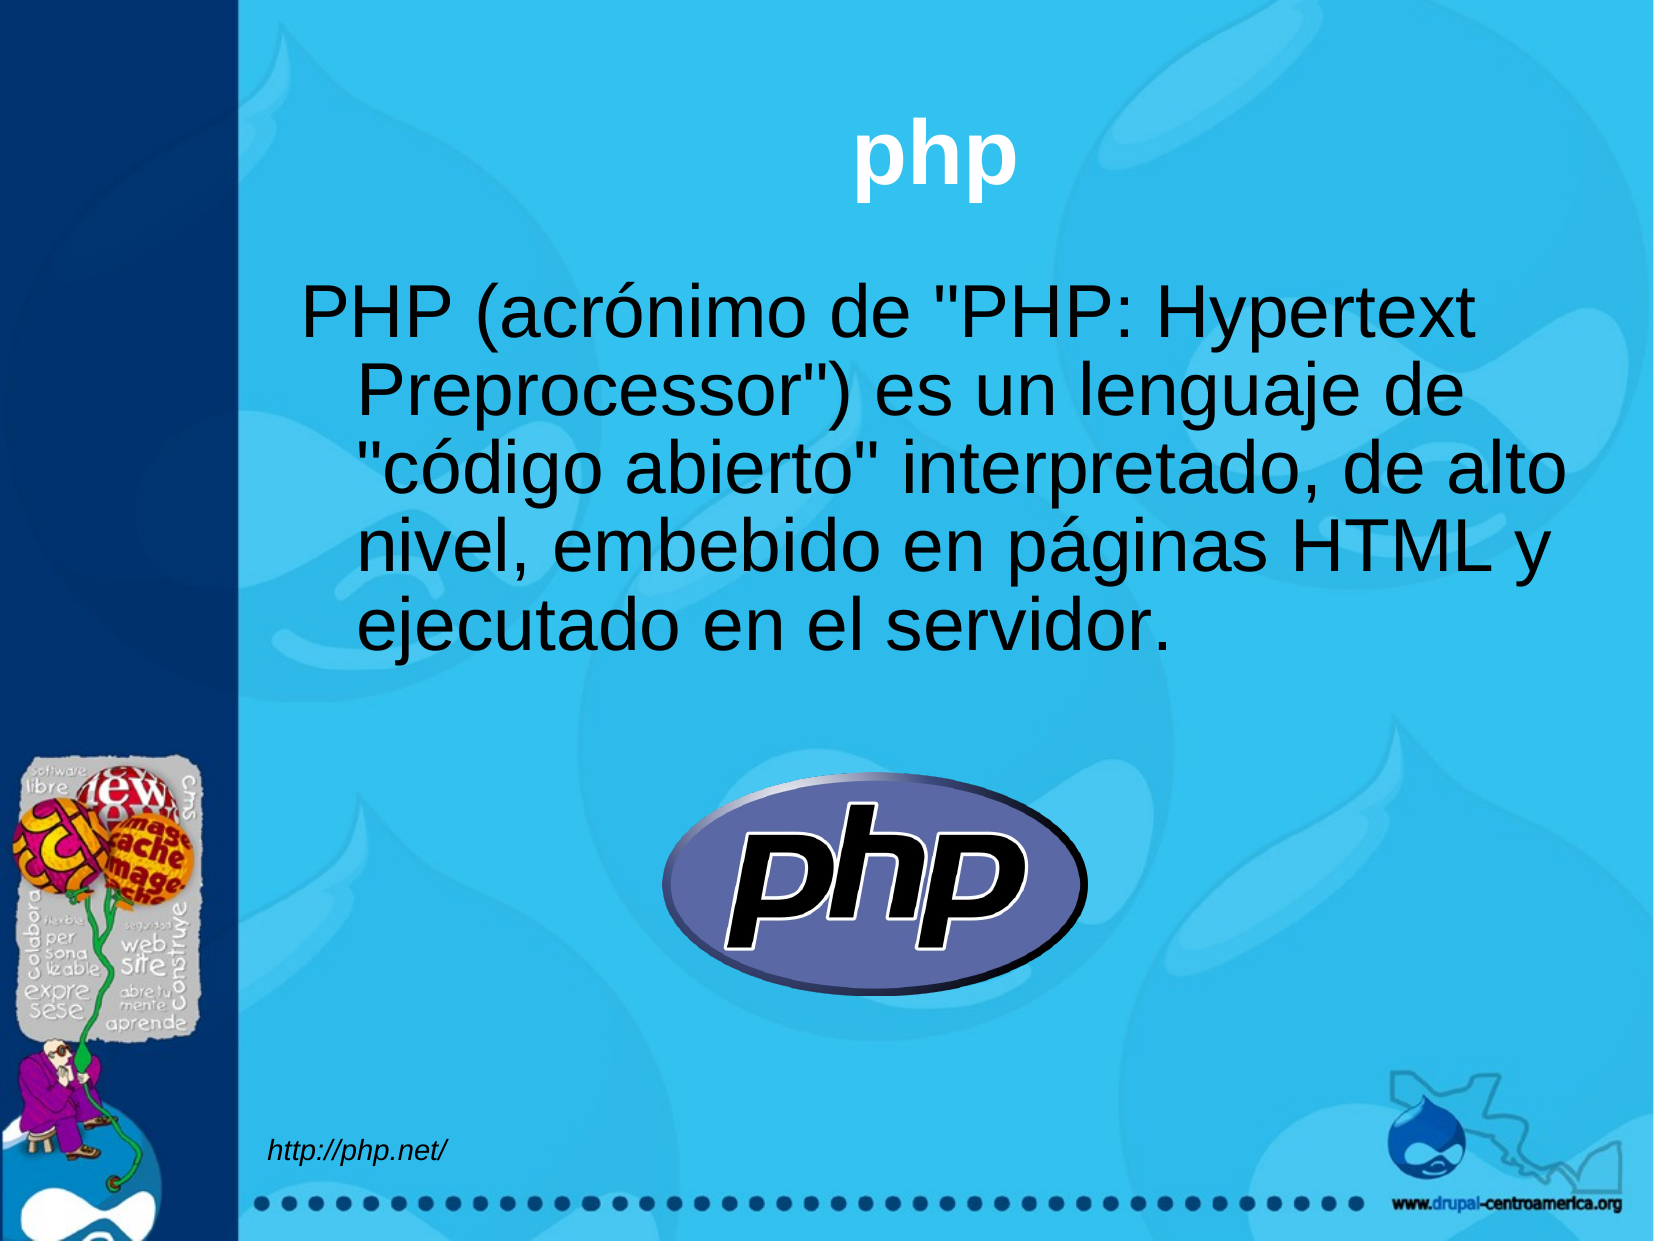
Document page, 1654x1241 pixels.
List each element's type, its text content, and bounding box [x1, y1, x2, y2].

picture [0, 0, 1654, 1241]
list PHP (acrónimo de "PHP: Hypertext Preprocessor") es un lenguaje de "código abierto" interpretado, de alto nivel, embebido en páginas HTML y ejecutado en el servidor. [299, 268, 1571, 749]
title php [299, 56, 1571, 249]
text_box http://php.net/ [252, 1123, 512, 1181]
